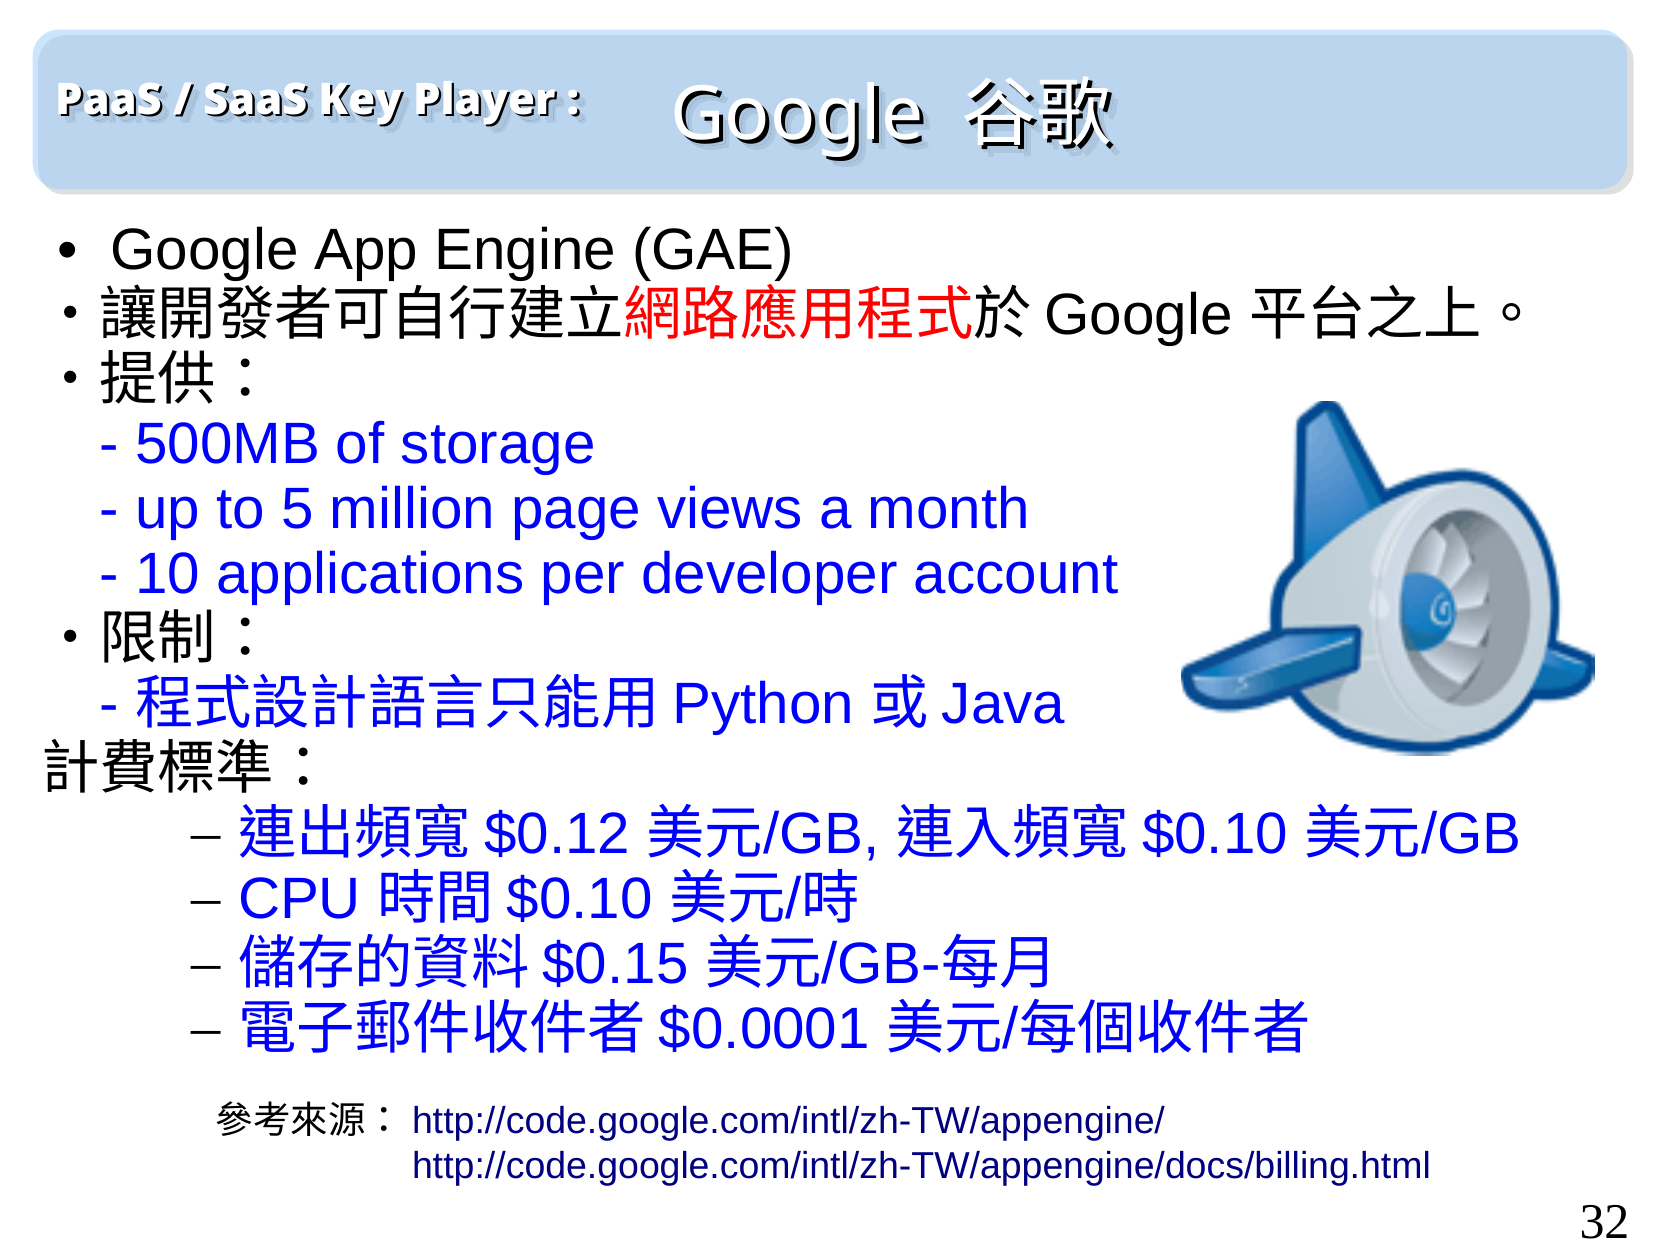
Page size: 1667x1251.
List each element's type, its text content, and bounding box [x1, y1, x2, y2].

text_box PaaS / SaaS Key Player : Google 谷歌 [32, 29, 1628, 190]
picture [1181, 401, 1595, 756]
text_box 參考來源：http://code.google.com/intl/zh-TW/appengine/ http://code.google.com/intl/zh-TW/appengine/docs/billing.html [200, 1088, 1501, 1194]
list • Google App Engine (GAE) •讓開發者可自行建立網路應用程式於 Google 平台之上。 •提供： - 500MB of storage - up to 5 million page views a month - 10 applications per developer account •限制： - 程式設計語言只能用 Python 或 Java 計費標準： 連出頻寬 $0.12 美元/GB, 連入頻寬 $0.10 美元/GB CPU 時間 $0.10 美元/時 儲存的資料 $0.15 美元/GB-每月 電子郵件收件者 $0.0001 美元/每個收件者 [41, 212, 1607, 1064]
